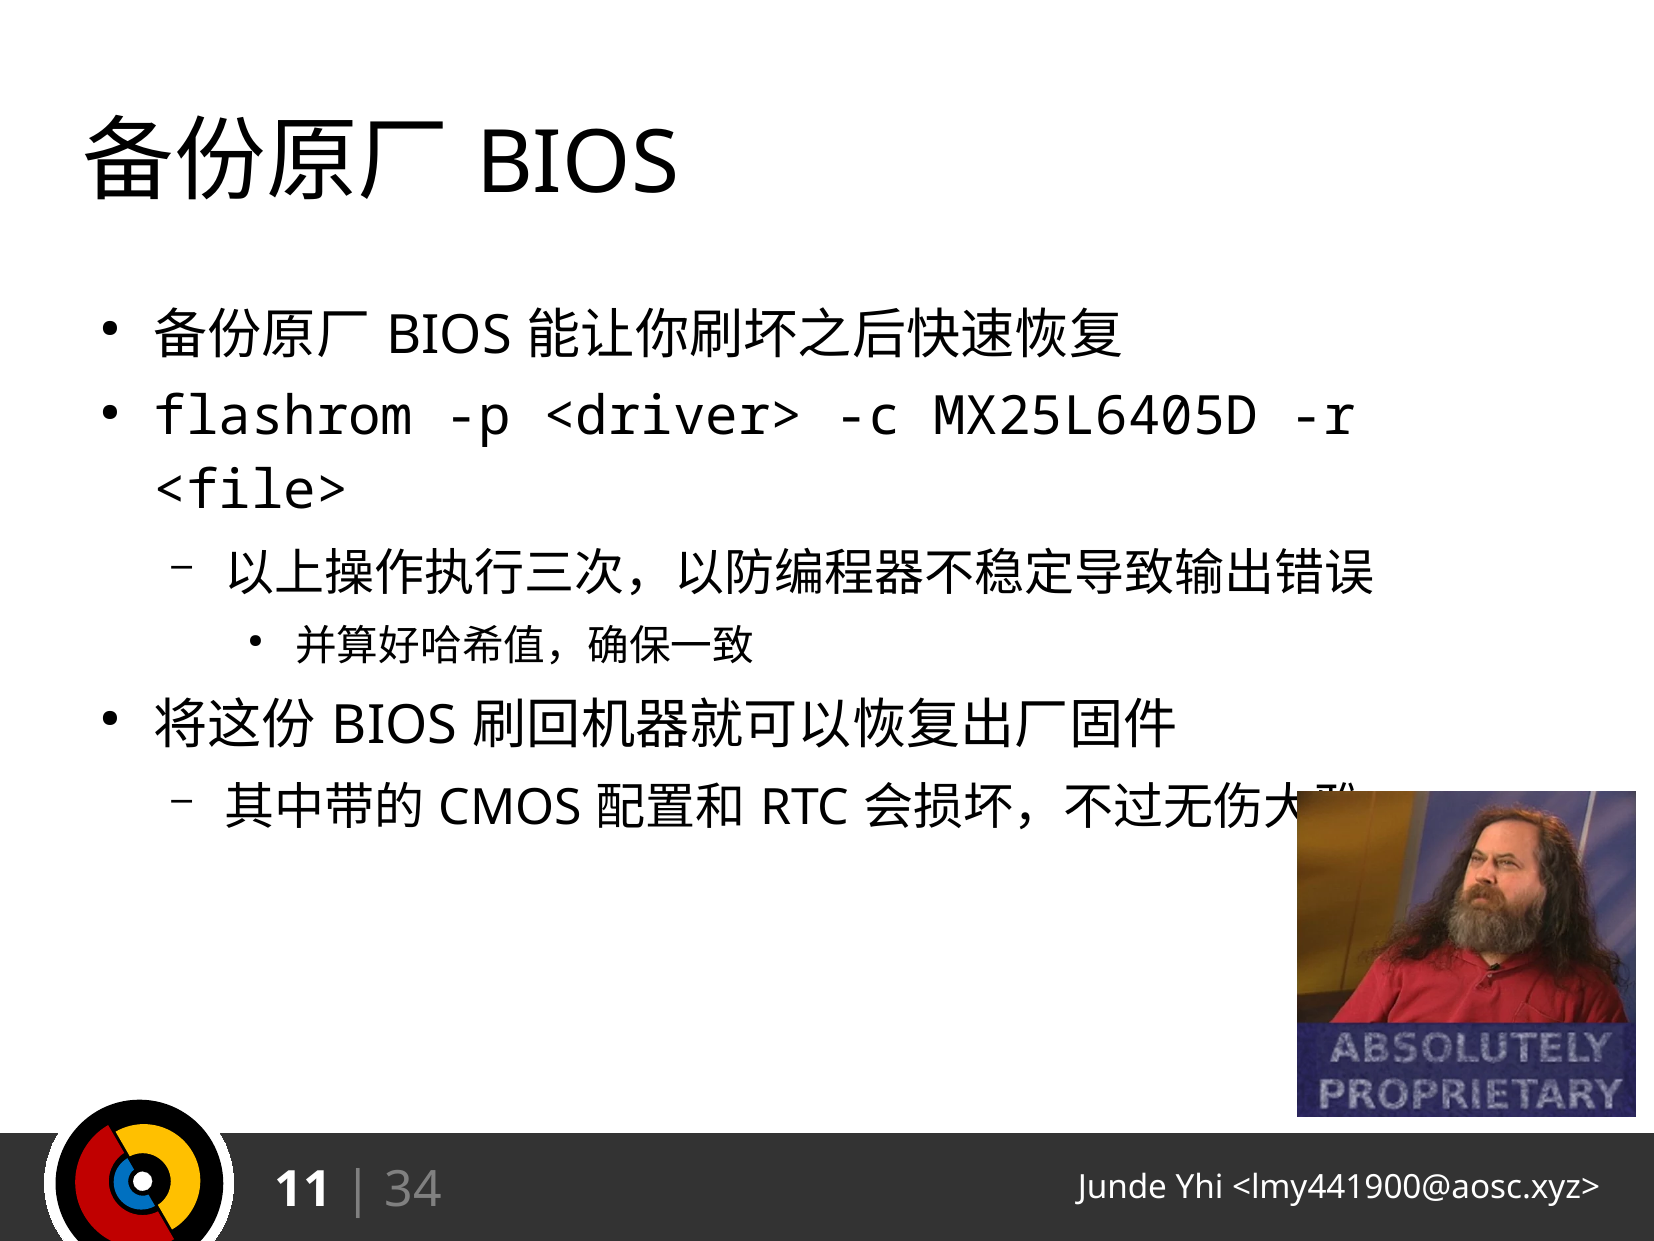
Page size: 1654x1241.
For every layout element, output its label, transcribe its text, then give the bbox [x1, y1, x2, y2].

list 备份原厂BIOS能让你刷坏之后快速恢复 flashrom -p <driver> -c MX25L6405D -r <file> 以上操作执行三次，以防编程器不稳定导致输出错误 并算好哈希值，确保一致 将这份BIOS刷回机器就可以恢复出厂固件 其中带的CMOS配置和RTC会损坏，不过无伤大雅 [82, 290, 1571, 1010]
title 备份原厂BIOS [82, 49, 1571, 257]
picture [1297, 791, 1636, 1117]
